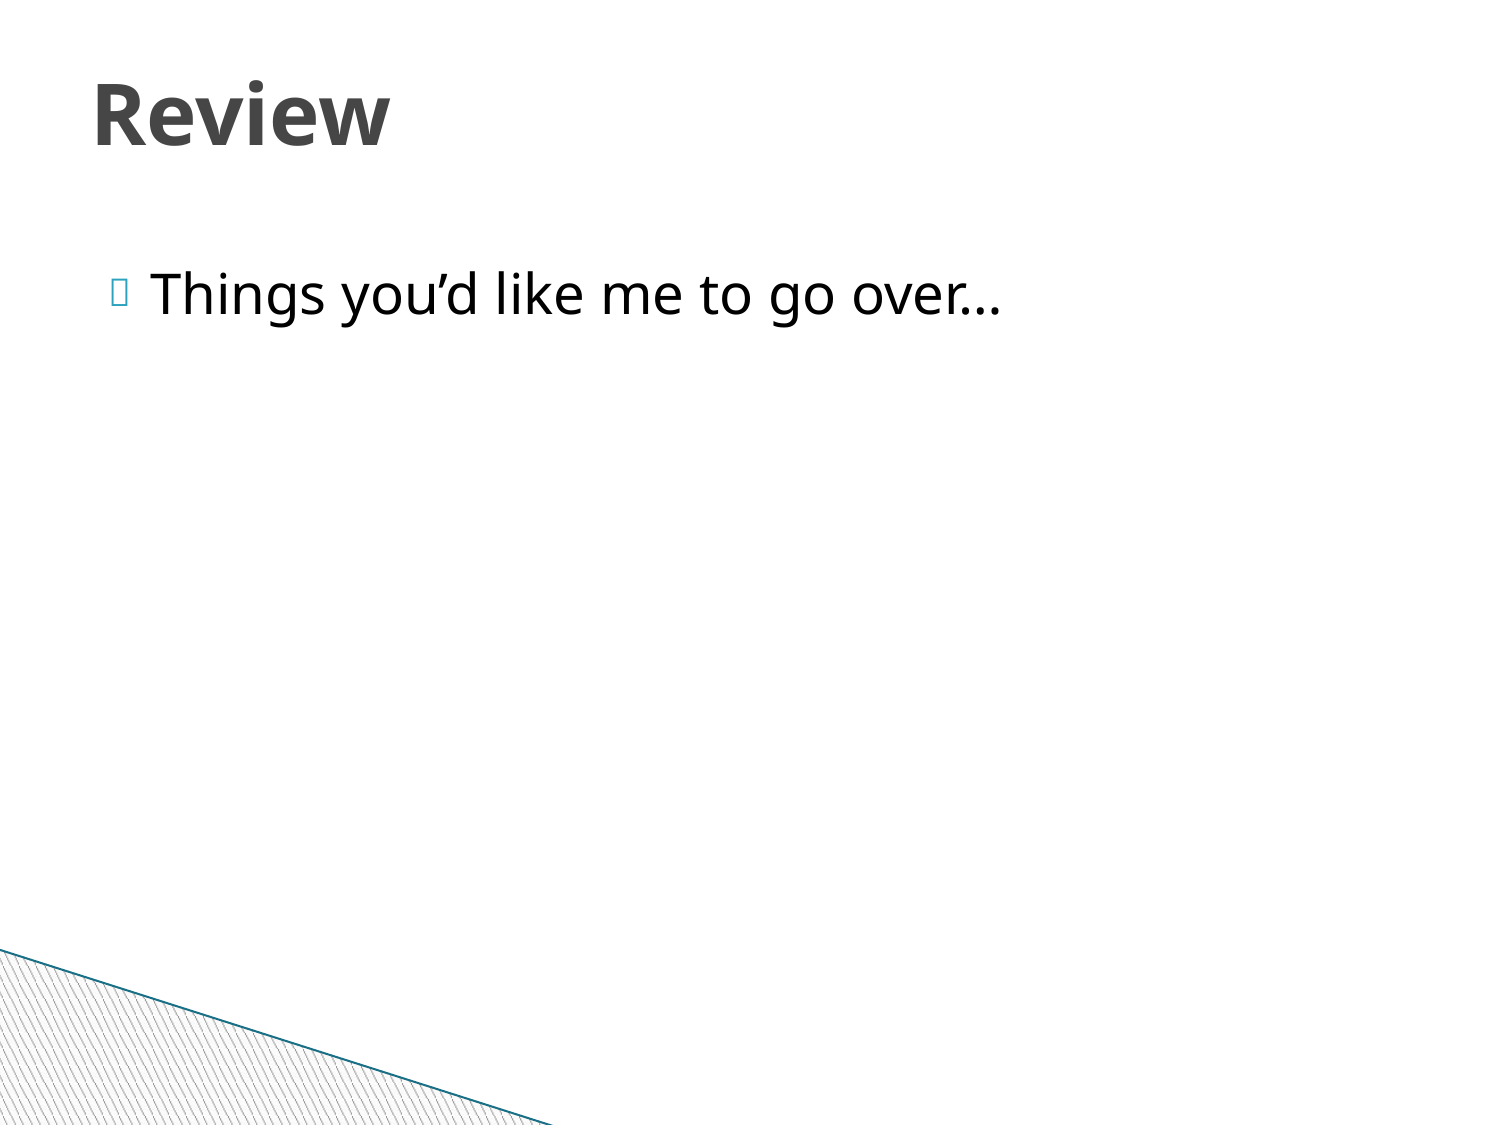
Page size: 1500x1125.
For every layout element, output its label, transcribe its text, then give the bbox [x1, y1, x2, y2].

title Review [75, 45, 1425, 233]
picture [0, 952, 543, 1125]
list Things you’d like me to go over… [75, 243, 1425, 986]
